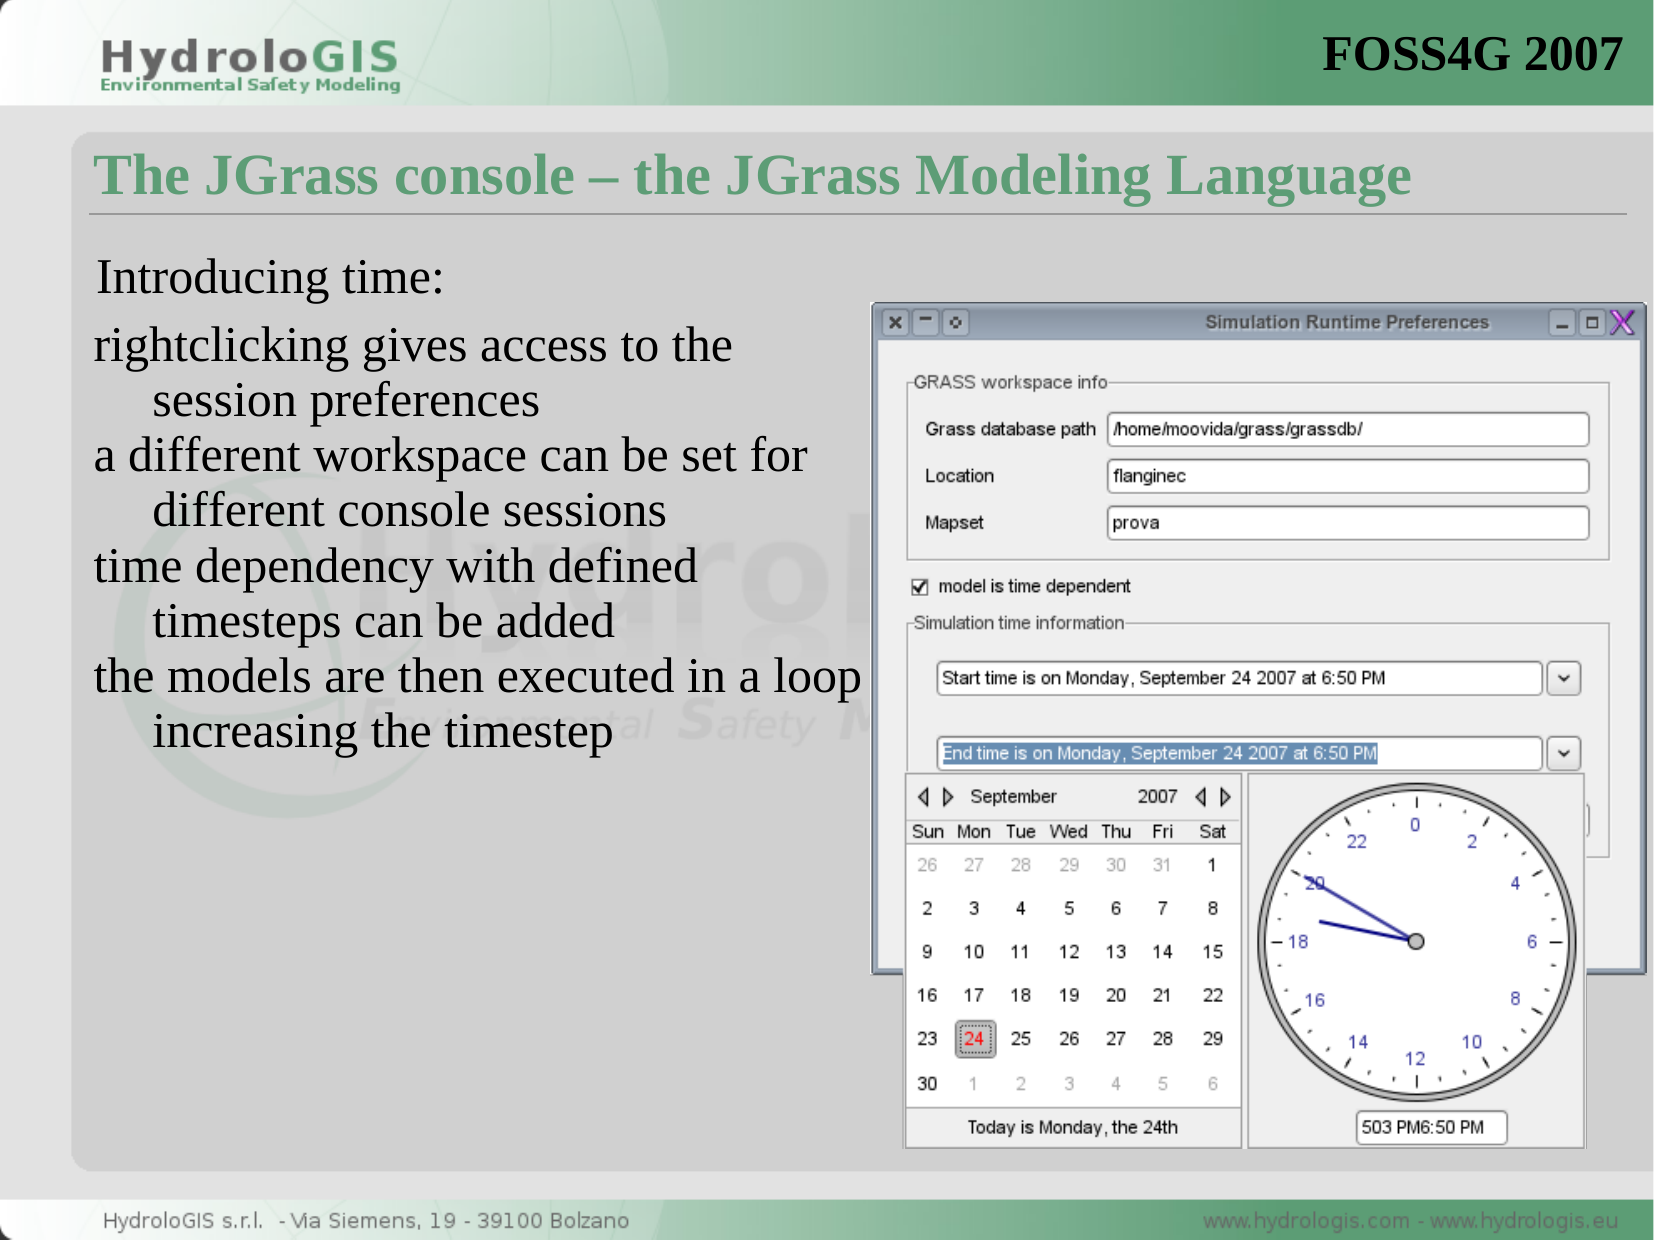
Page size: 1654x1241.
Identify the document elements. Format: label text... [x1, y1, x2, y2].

picture [0, 0, 1654, 1240]
text_box Introducing time: [95, 249, 446, 307]
title The JGrass console – the JGrass Modeling Language [93, 134, 1600, 215]
text_box rightclicking gives access to the session preferences a different workspace can be set for different console sessions time dependency with defined timesteps can be added the models are then executed in a loop increasing the timestep [93, 316, 872, 771]
